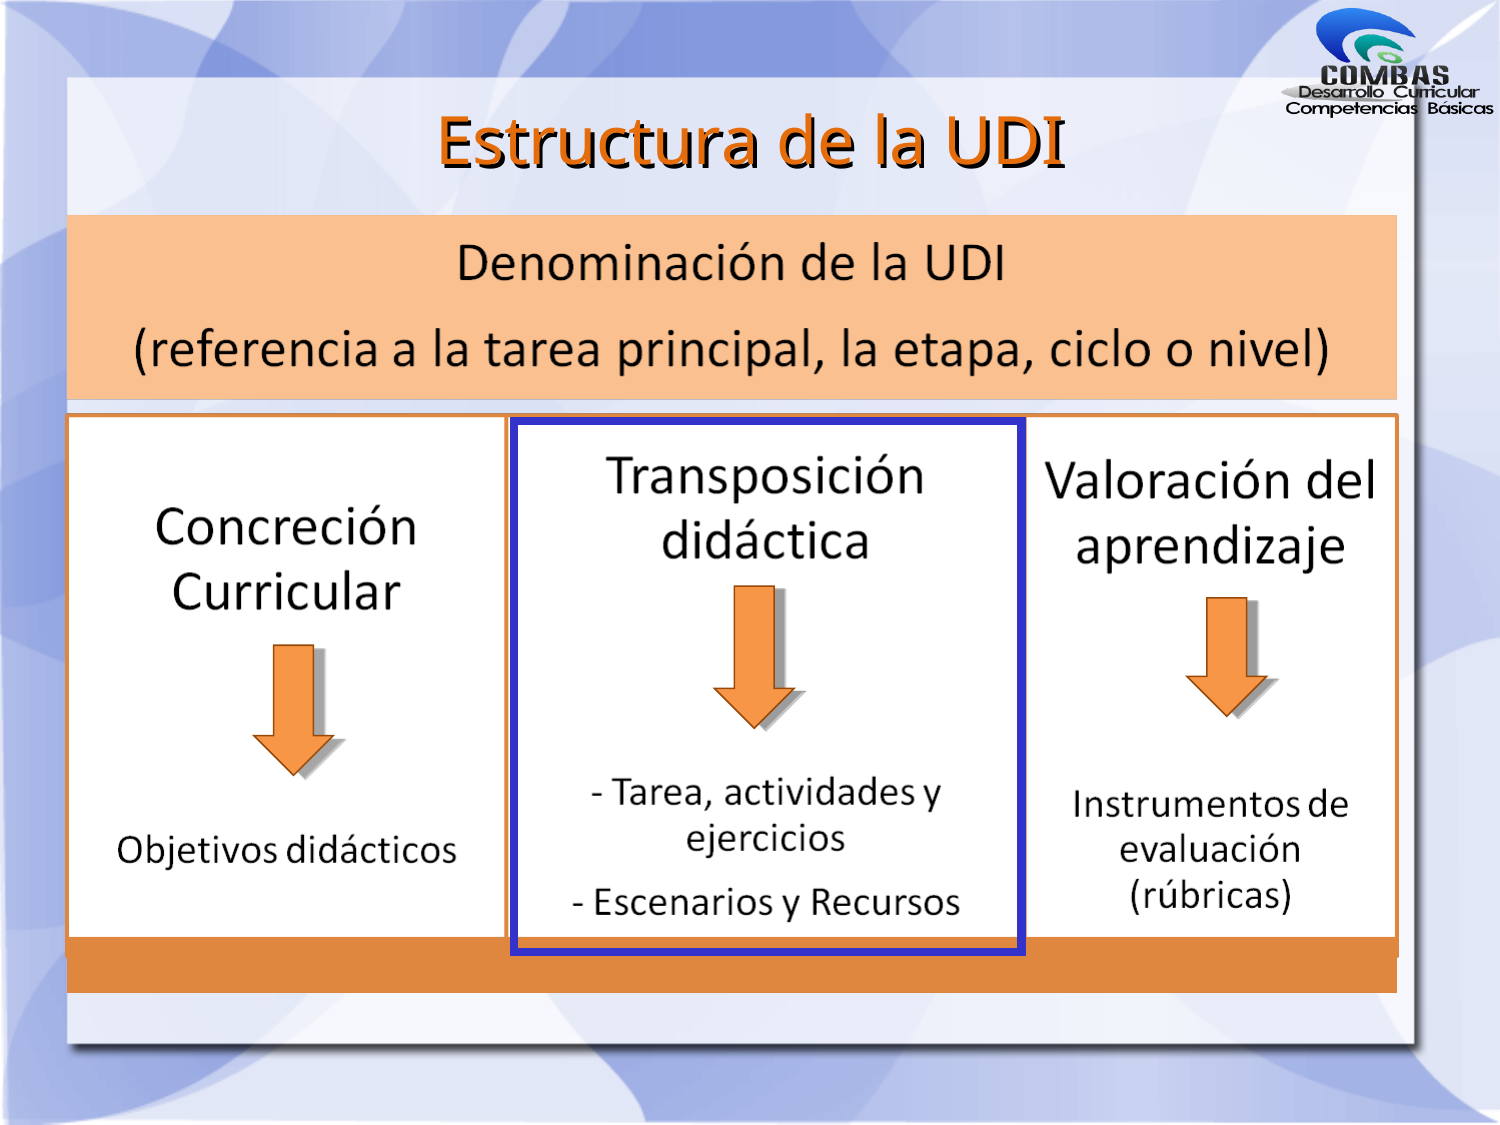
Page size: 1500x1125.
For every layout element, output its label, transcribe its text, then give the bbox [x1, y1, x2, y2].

text_box [1187, 597, 1267, 717]
picture [0, 0, 1500, 126]
text_box Estructura de la UDI [0, 90, 1500, 197]
picture [0, 197, 1500, 1125]
text_box [253, 645, 334, 776]
text_box [714, 586, 794, 729]
